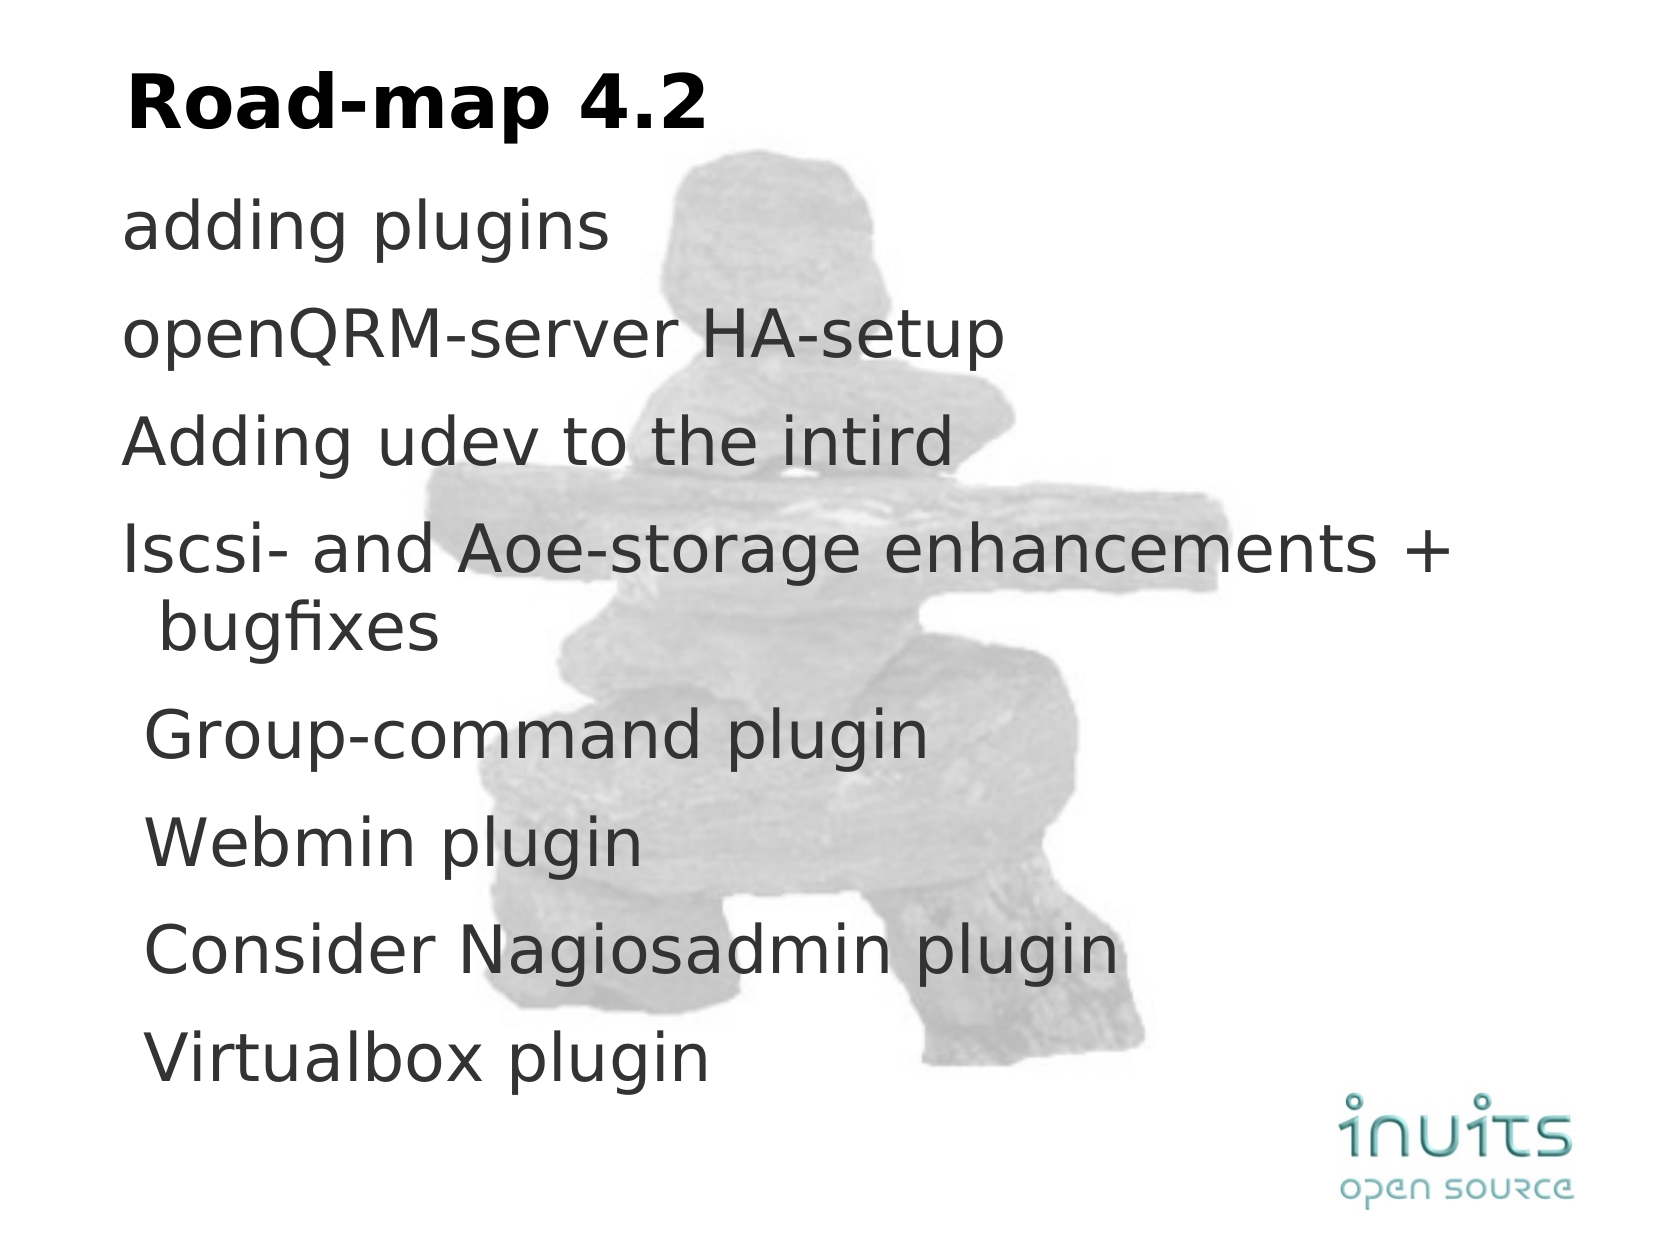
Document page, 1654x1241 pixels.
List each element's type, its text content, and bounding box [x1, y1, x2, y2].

text_box adding plugins openQRM-server HA-setup Adding udev to the intird Iscsi- and Aoe-storage enhancements + bugfixes Group-command plugin Webmin plugin Consider Nagiosadmin plugin Virtualbox plugin [120, 187, 1607, 1241]
title Road-map 4.2 [125, 17, 1538, 187]
